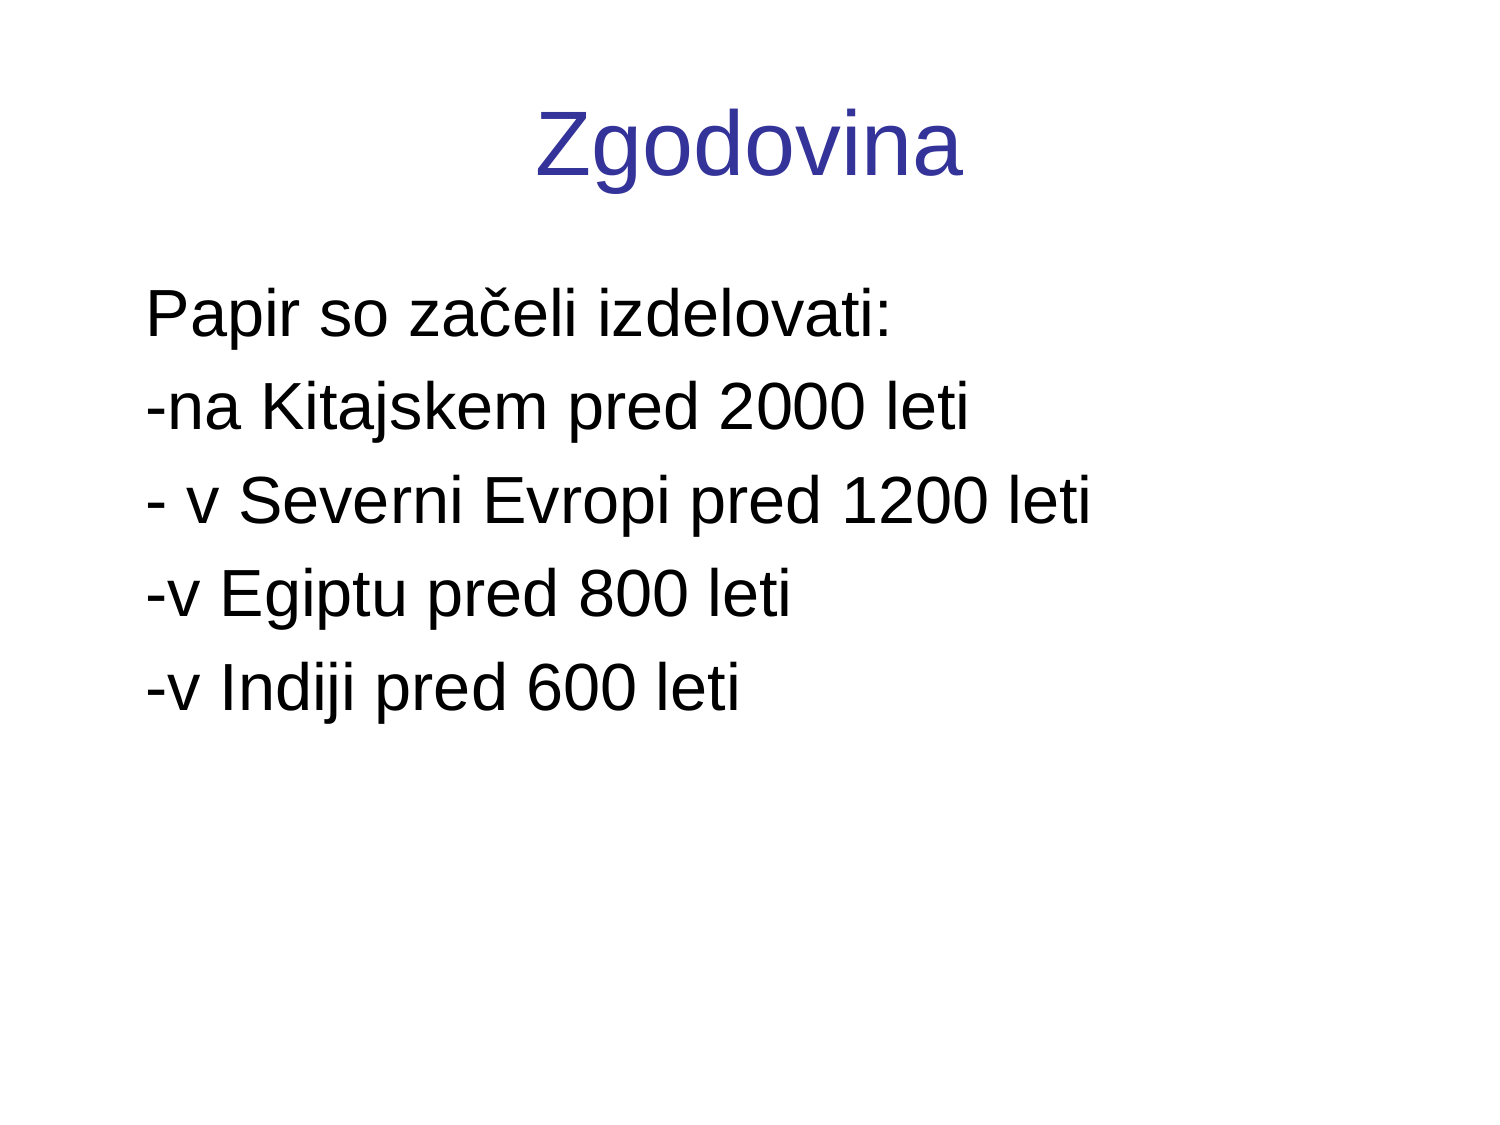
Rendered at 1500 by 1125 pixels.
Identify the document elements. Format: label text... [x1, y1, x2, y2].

list Papir so začeli izdelovati: -na Kitajskem pred 2000 leti - v Severni Evropi pred 1200 leti -v Egiptu pred 800 leti -v Indiji pred 600 leti [75, 262, 1425, 1005]
title Zgodovina [75, 45, 1425, 233]
